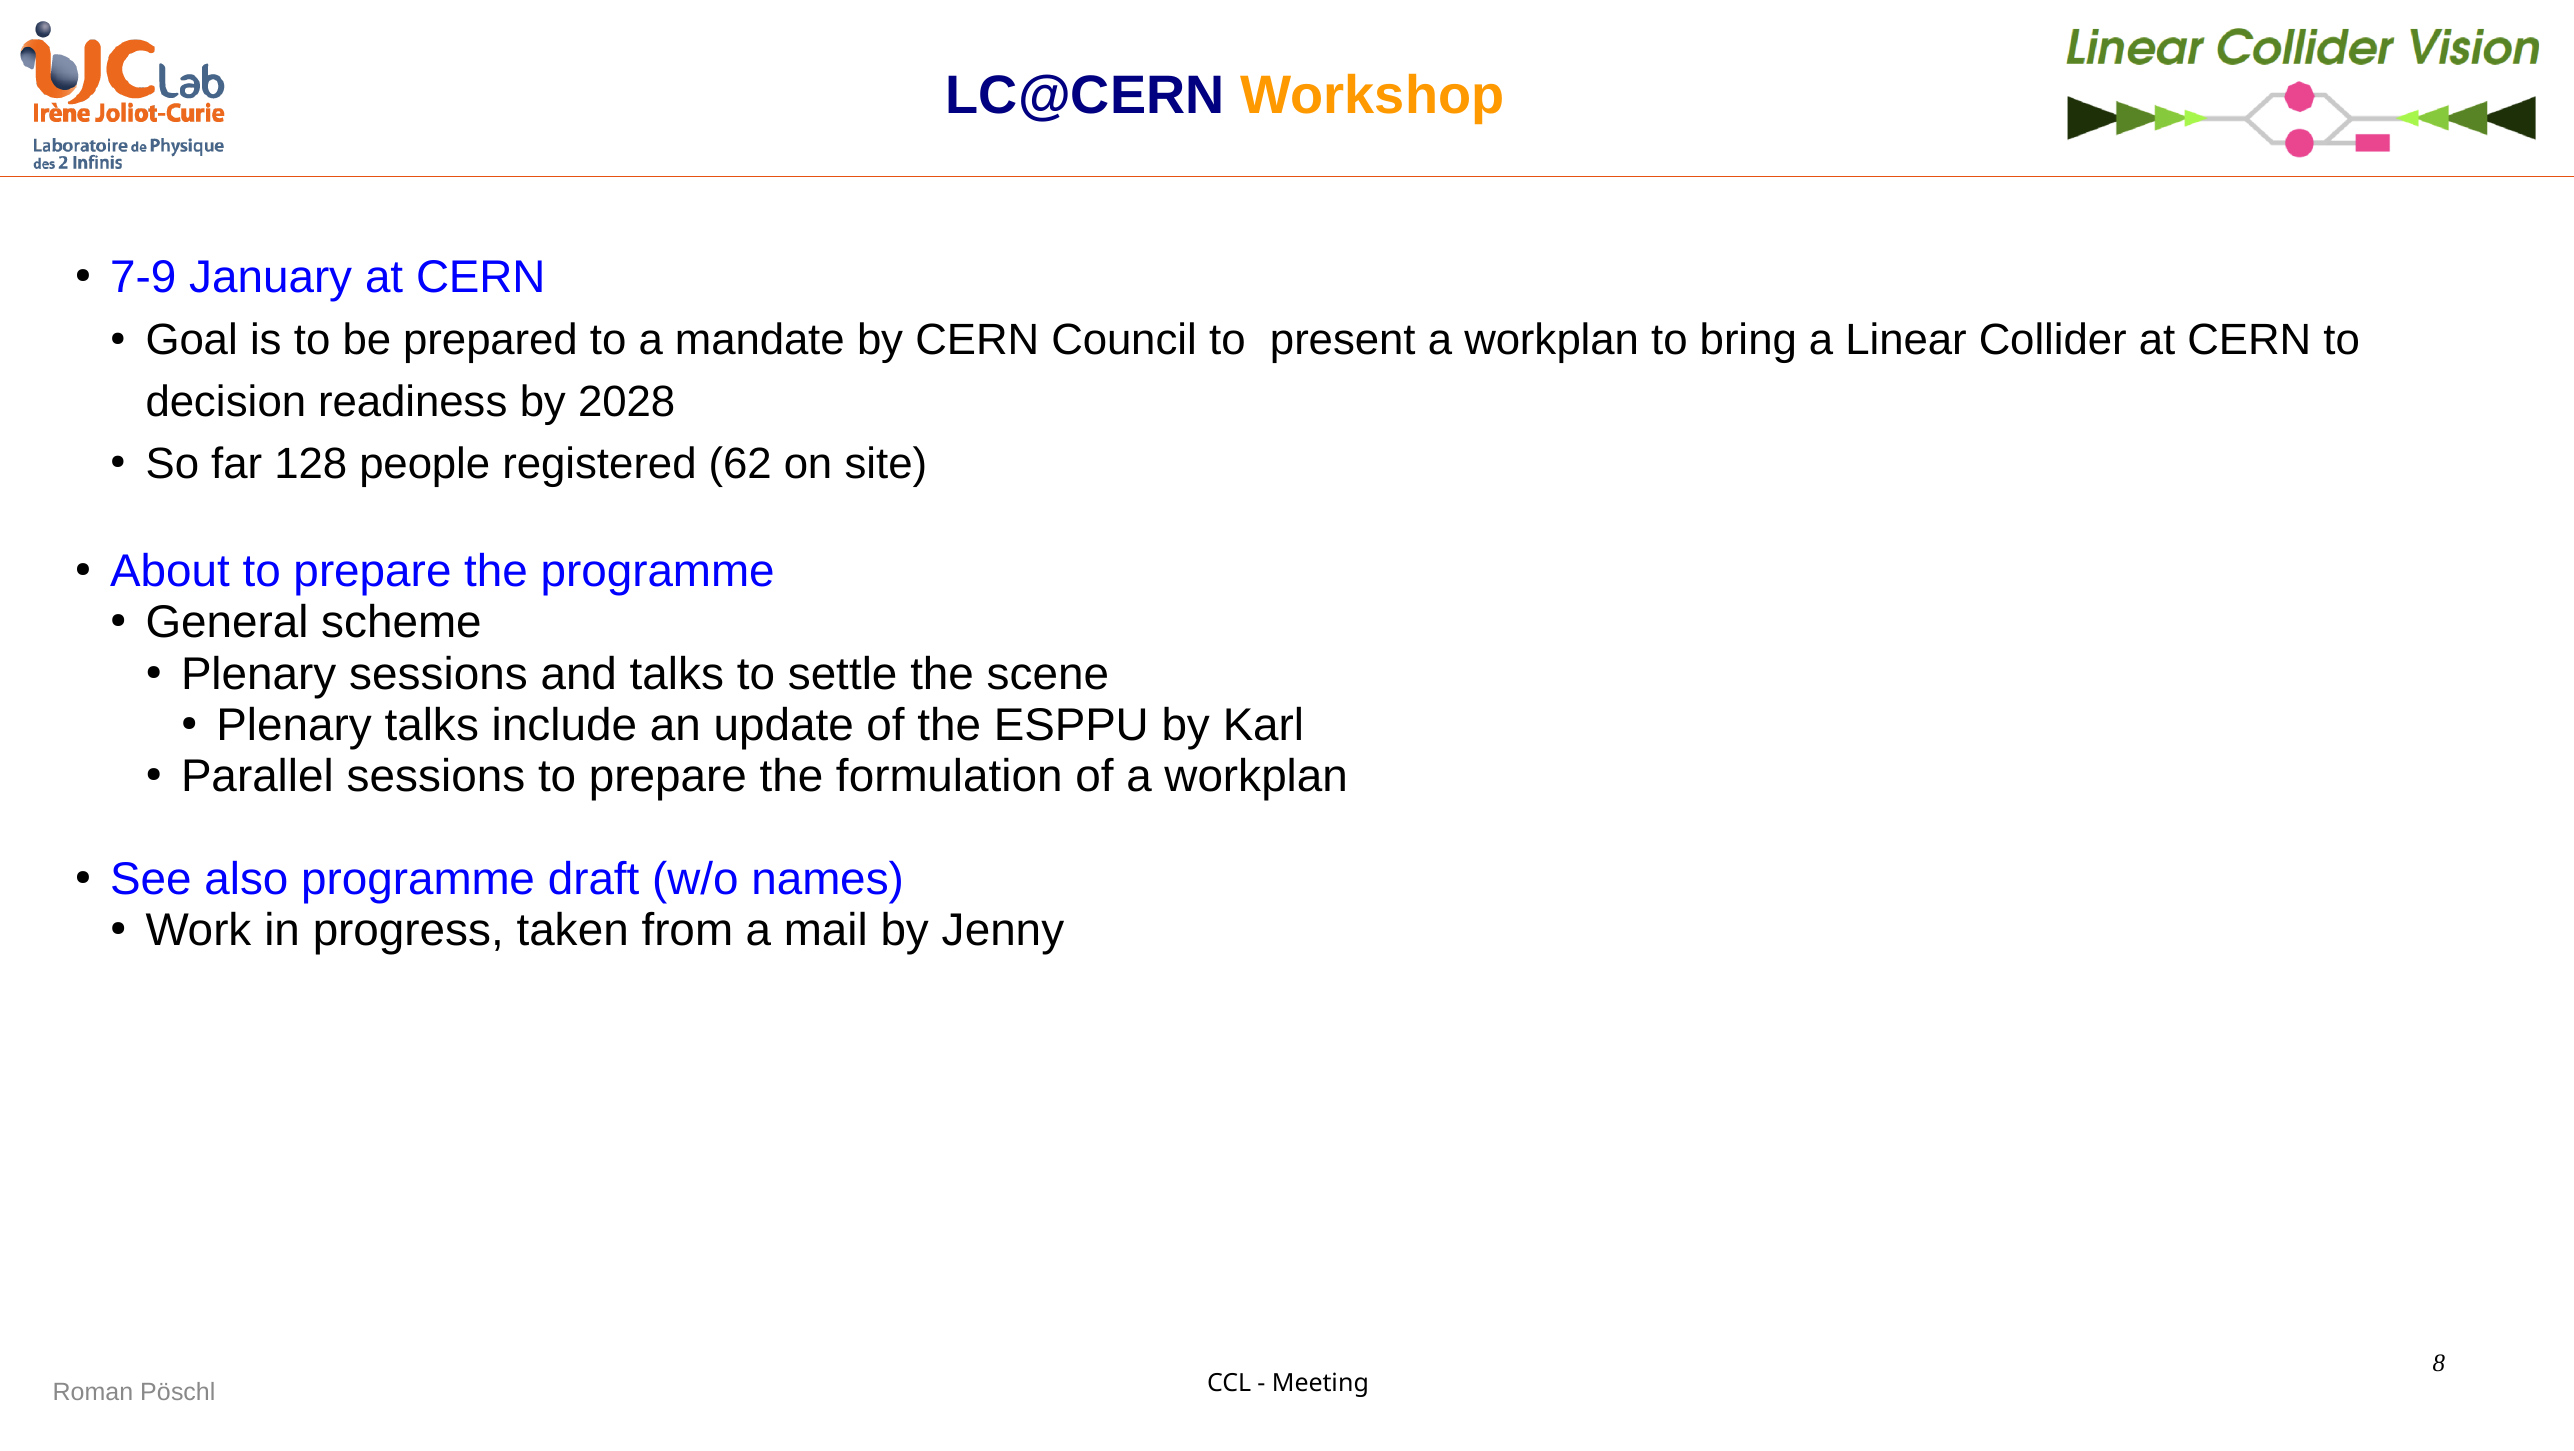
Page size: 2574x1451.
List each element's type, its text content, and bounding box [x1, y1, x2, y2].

text_box 7-9 January at CERN Goal is to be prepared to a mandate by CERN Council to present a workplan to bring a Linear Collider at CERN to decision readiness by 2028 So far 128 people registered (62 on site) About to prepare the programme General scheme Plenary sessions and talks to settle the scene Plenary talks include an update of the ESPPU by Karl Parallel sessions to prepare the formulation of a workplan See also programme draft (w/o names) Work in progress, taken from a mail by Jenny [60, 243, 2476, 1306]
picture [2045, 15, 2552, 166]
picture [4, 5, 240, 184]
title LC@CERN Workshop [67, 29, 2384, 159]
